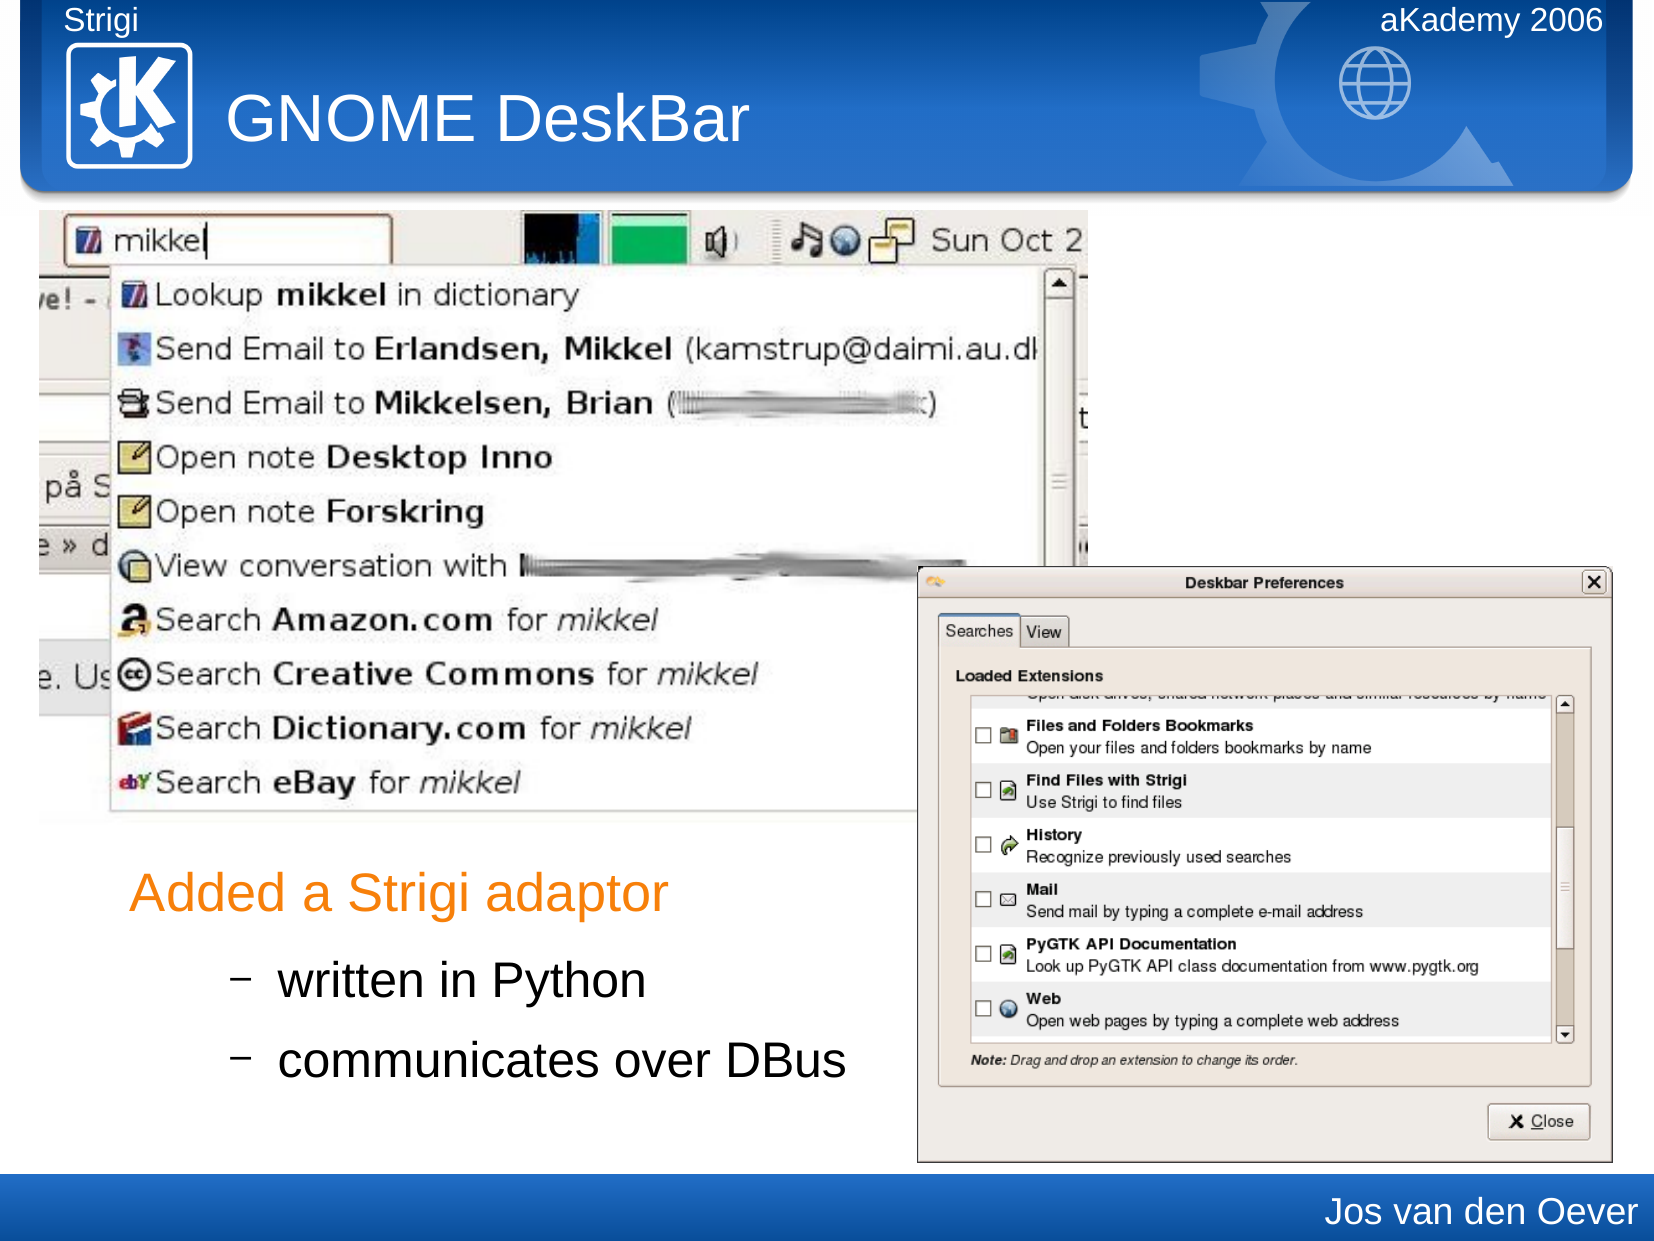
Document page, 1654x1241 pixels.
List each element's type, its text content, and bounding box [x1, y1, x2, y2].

picture [0, 0, 1652, 1163]
list Added a Strigi adaptor written in Python communicates over DBus [41, 862, 938, 1201]
title GNOME DeskBar [225, 49, 1571, 188]
